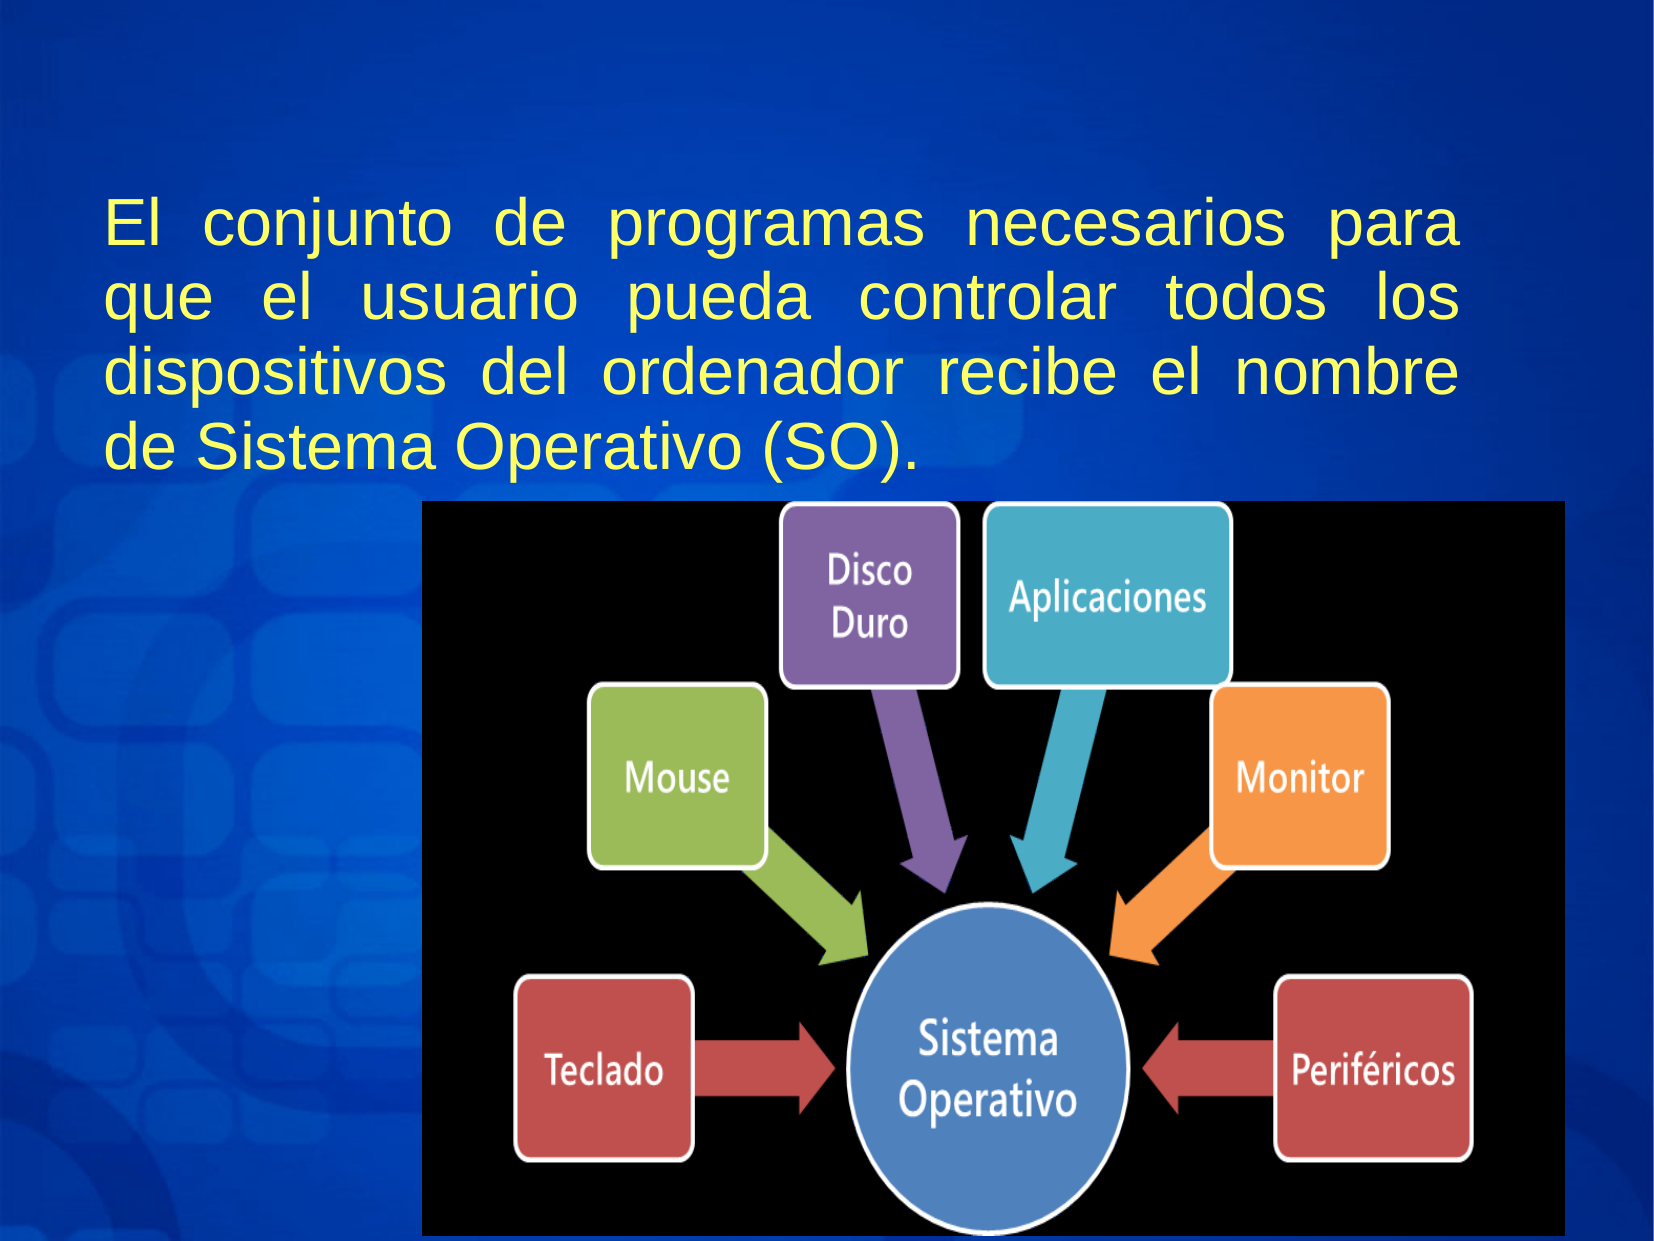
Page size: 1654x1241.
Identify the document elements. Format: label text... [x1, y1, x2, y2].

picture [0, 0, 1654, 1241]
text_box El conjunto de programas necesarios para que el usuario pueda controlar todos los dispositivos del ordenador recibe el nombre de Sistema Operativo (SO). [88, 177, 1477, 566]
